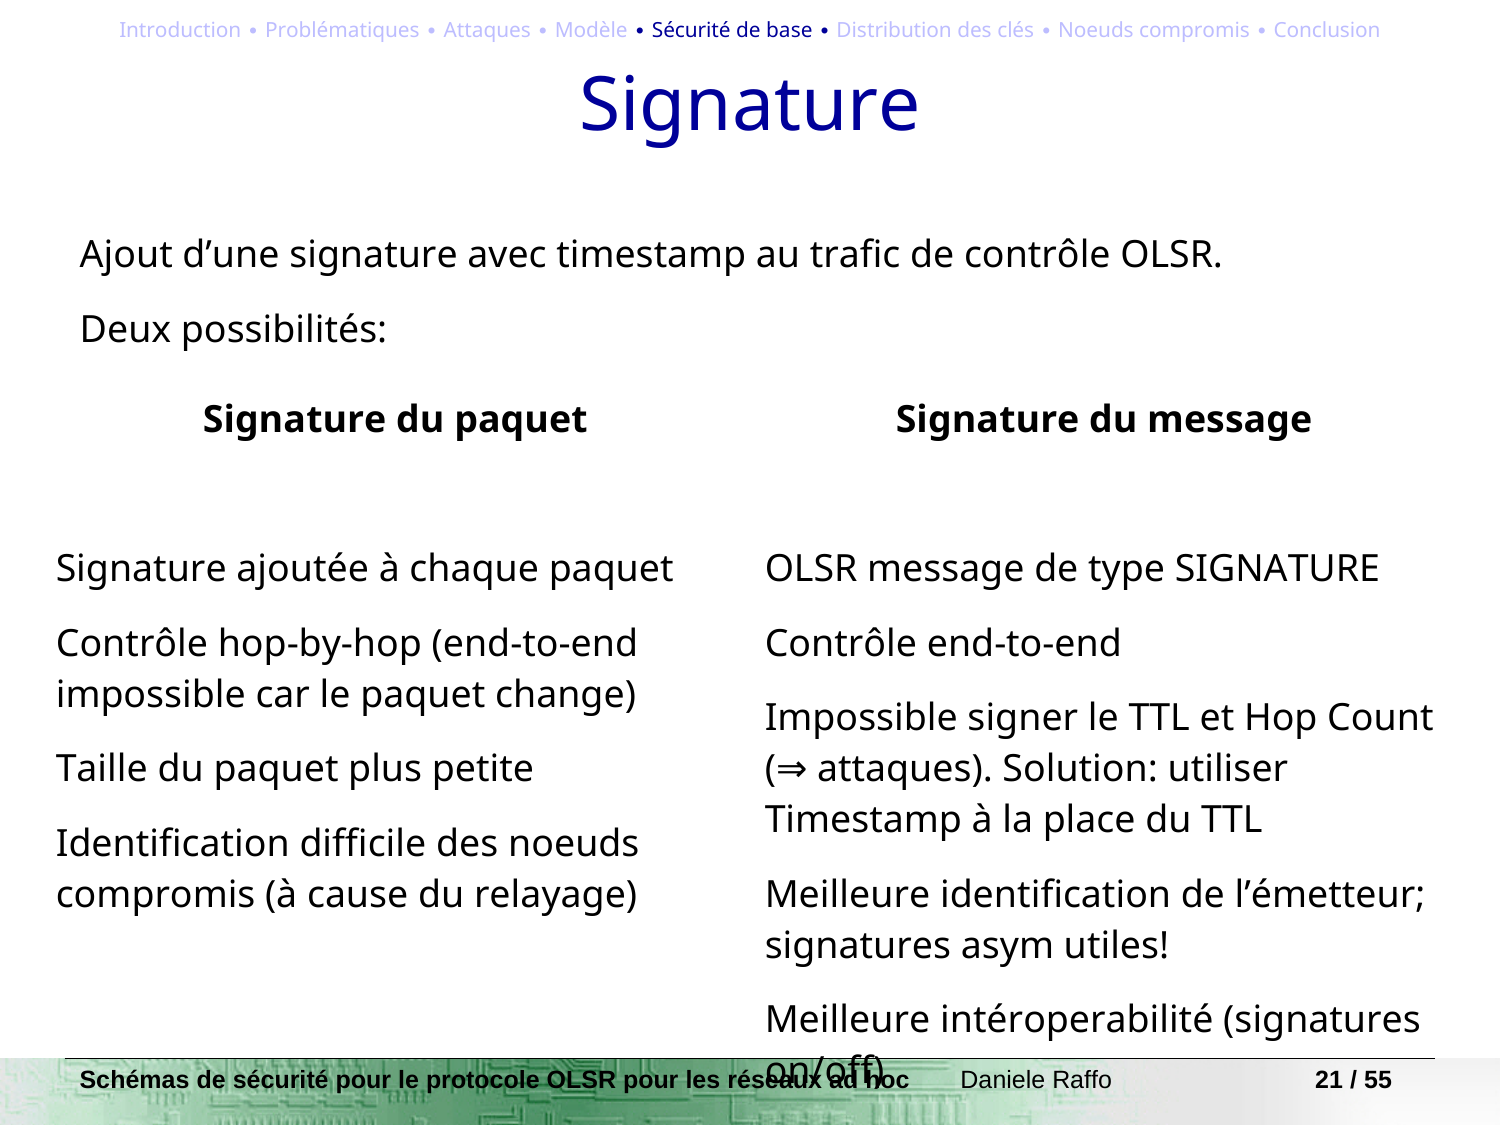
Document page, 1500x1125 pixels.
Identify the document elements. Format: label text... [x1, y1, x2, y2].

text_box Introduction ∙ Problématiques ∙ Attaques ∙ Modèle ∙ Sécurité de base ∙ Distribution des clés ∙ Noeuds compromis ∙ Conclusion [0, 7, 1500, 52]
text_box Ajout d’une signature avec timestamp au trafic de contrôle OLSR. Deux possibilités: [64, 219, 1436, 361]
text_box Signature du message OLSR message de type SIGNATURE Contrôle end-to-end Impossible signer le TTL et Hop Count (⇒ attaques). Solution: utiliser Timestamp à la place du TTL Meilleure identification de l’émetteur; signatures asym utiles! Meilleure intéroperabilité (signatures on/off) [749, 385, 1459, 1103]
picture [0, 1058, 1500, 1125]
text_box Schémas de sécurité pour le protocole OLSR pour les réseaux ad hoc Daniele Raffo [64, 1059, 749, 1103]
text_box Signature du paquet Signature ajoutée à chaque paquet Contrôle hop-by-hop (end-to-end impossible car le paquet change) Taille du paquet plus petite Identification difficile des noeuds compromis (à cause du relayage) [41, 385, 749, 926]
text_box Signature [64, 52, 1436, 161]
